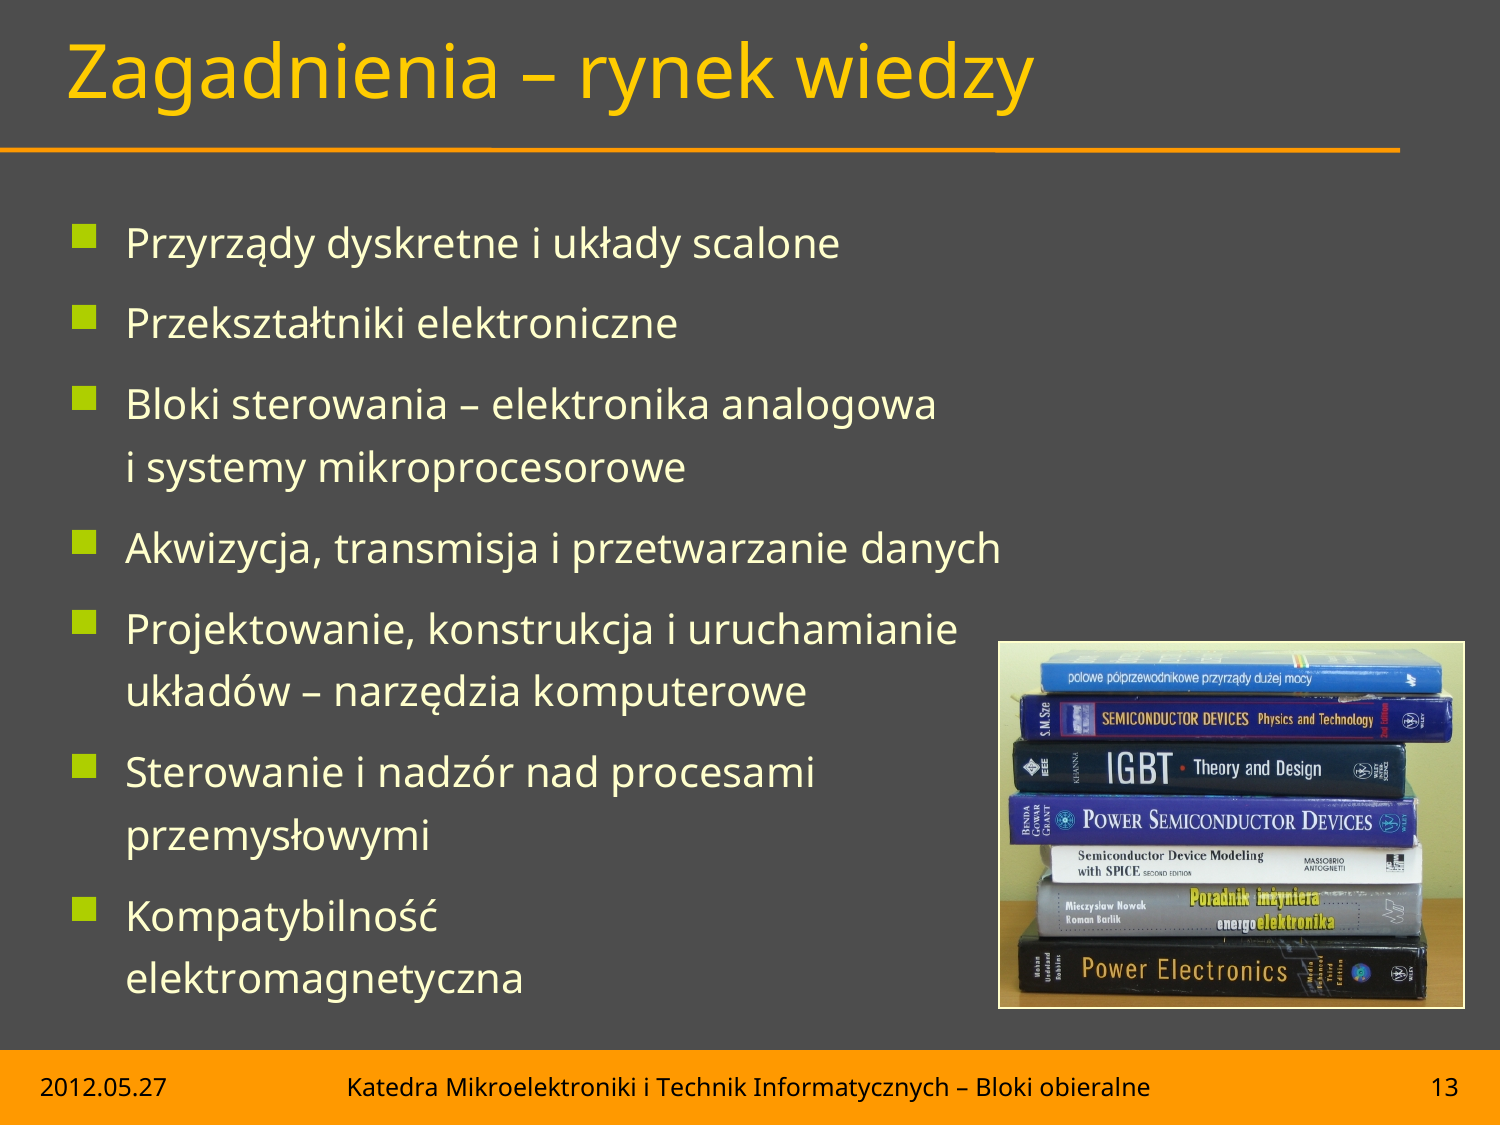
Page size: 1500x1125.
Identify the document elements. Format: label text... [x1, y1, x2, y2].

title Zagadnienia – rynek wiedzy [52, 12, 1469, 127]
picture [999, 642, 1463, 1007]
list Przyrządy dyskretne i układy scalone Przekształtniki elektroniczne Bloki sterowania – elektronika analogowa i systemy mikroprocesorowe Akwizycja, transmisja i przetwarzanie danych Projektowanie, konstrukcja i uruchamianie układów – narzędzia komputerowe Sterowanie i nadzór nad procesami przemysłowymi Kompatybilność elektromagnetyczna [53, 200, 1401, 1026]
